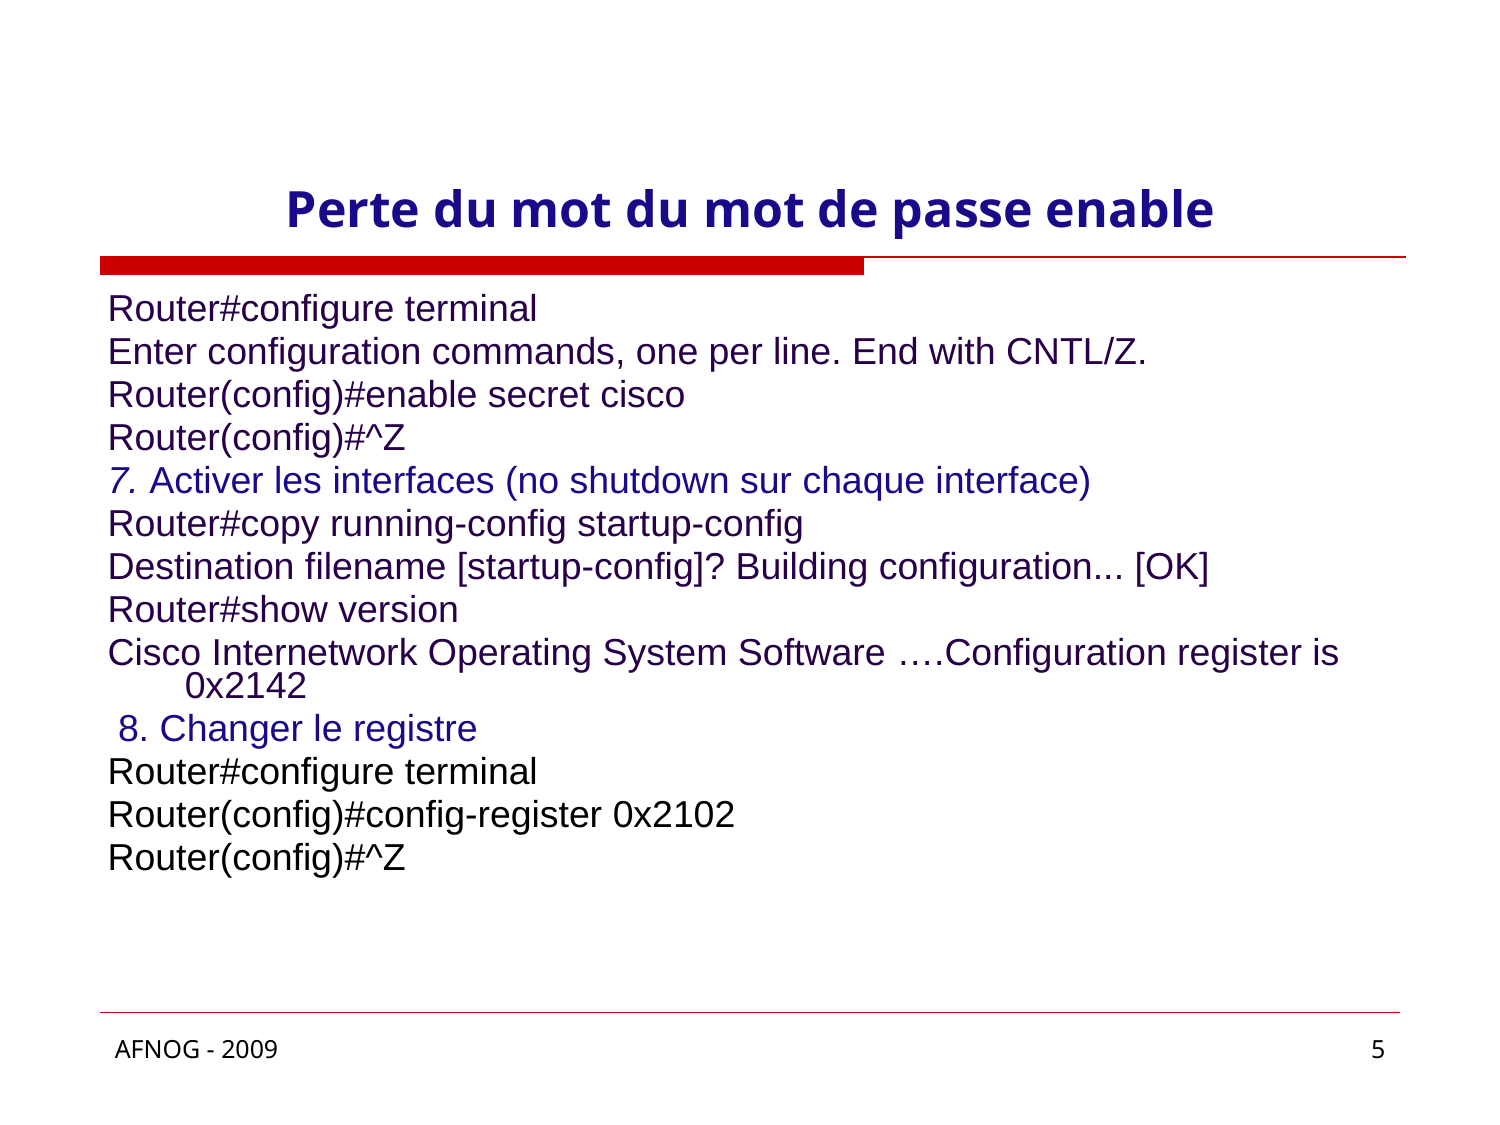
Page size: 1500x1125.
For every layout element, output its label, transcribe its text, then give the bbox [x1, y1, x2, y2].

title Perte du mot du mot de passe enable [94, 49, 1407, 250]
list Router#configure terminal Enter configuration commands, one per line. End with CNTL/Z. Router(config)#enable secret cisco Router(config)#^Z 7. Activer les interfaces (no shutdown sur chaque interface) Router#copy running-config startup-config Destination filename [startup-config]? Building configuration... [OK] Router#show version Cisco Internetwork Operating System Software ….Configuration register is 0x2142 8. Changer le registre Router#configure terminal Router(config)#config-register 0x2102 Router(config)#^Z [92, 287, 1406, 988]
